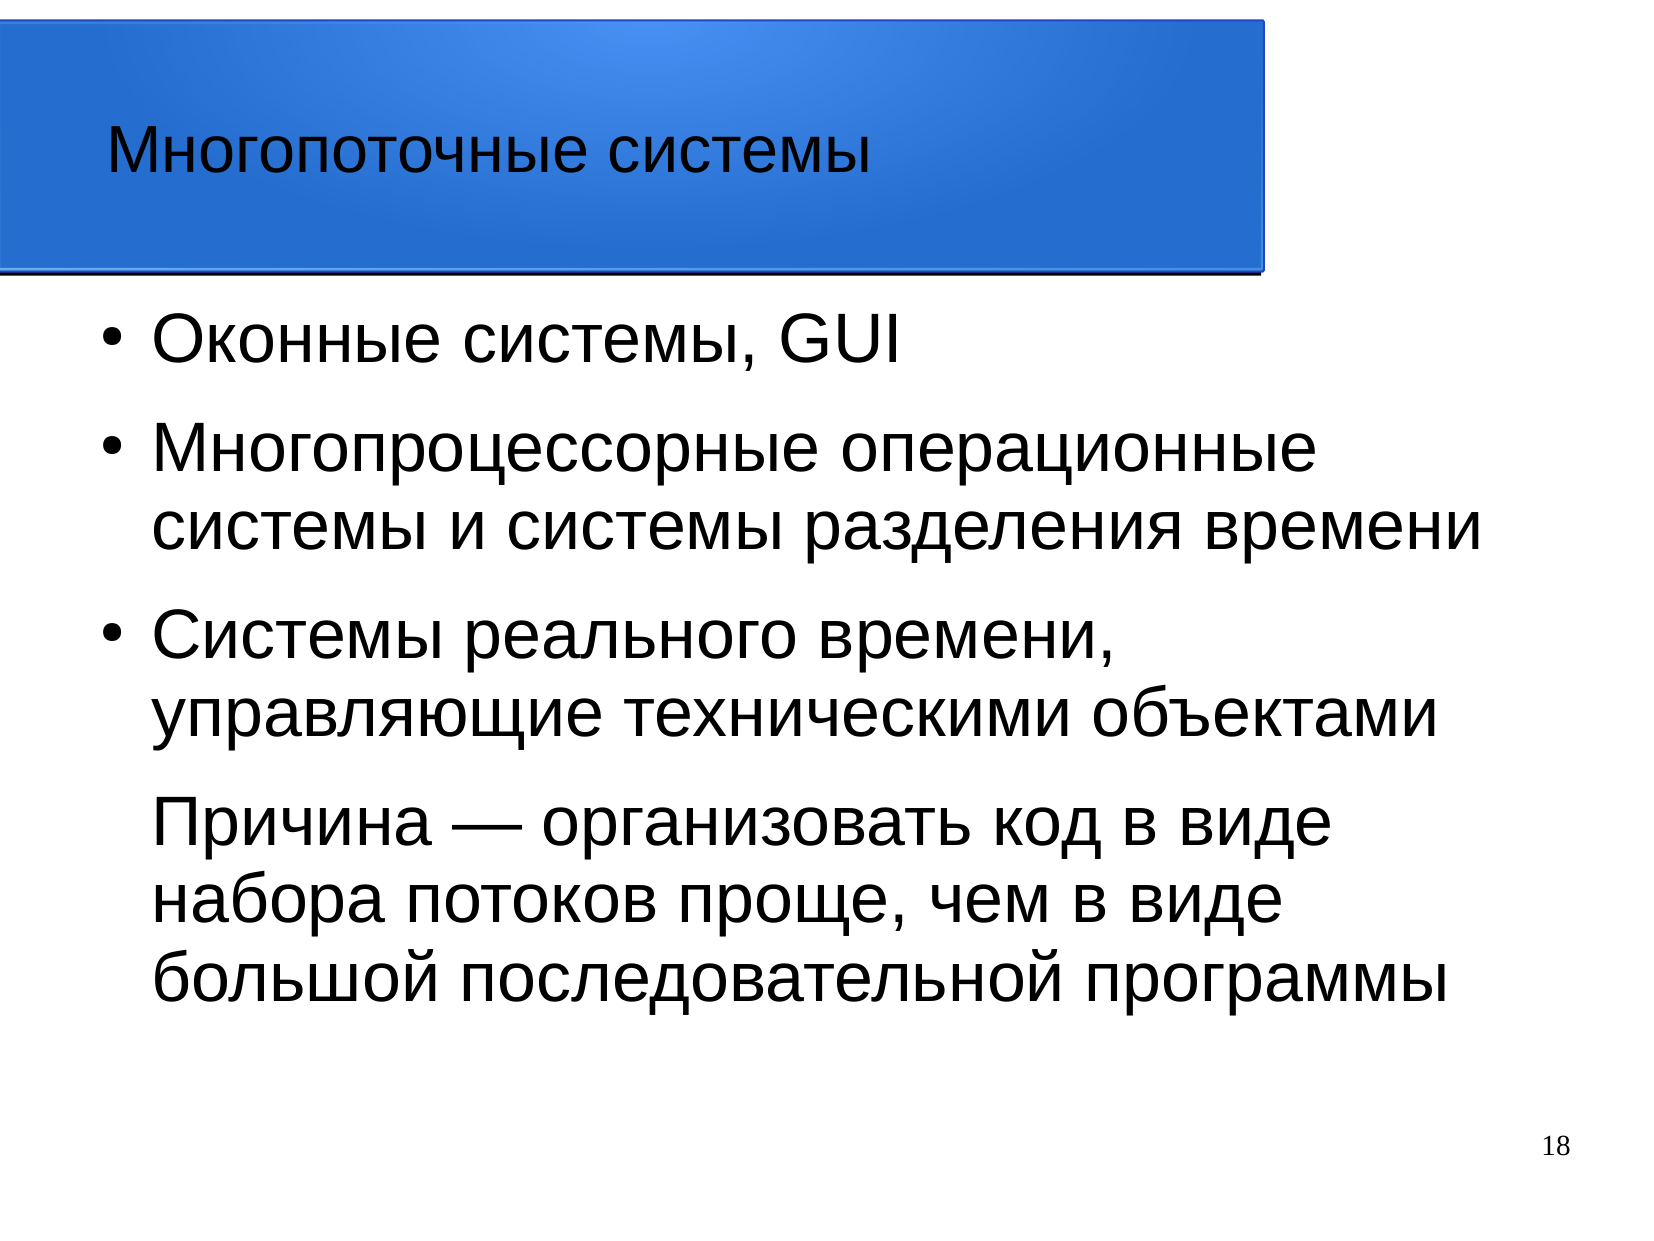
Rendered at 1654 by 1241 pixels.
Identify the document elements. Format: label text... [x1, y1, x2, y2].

list Оконные системы, GUI Многопроцессорные операционные системы и системы разделения времени Системы реального времени, управляющие техническими объектами Причина — организовать код в виде набора потоков проще, чем в виде большой последовательной программы [82, 299, 1571, 1019]
title Многопоточные системы [82, 47, 1235, 252]
